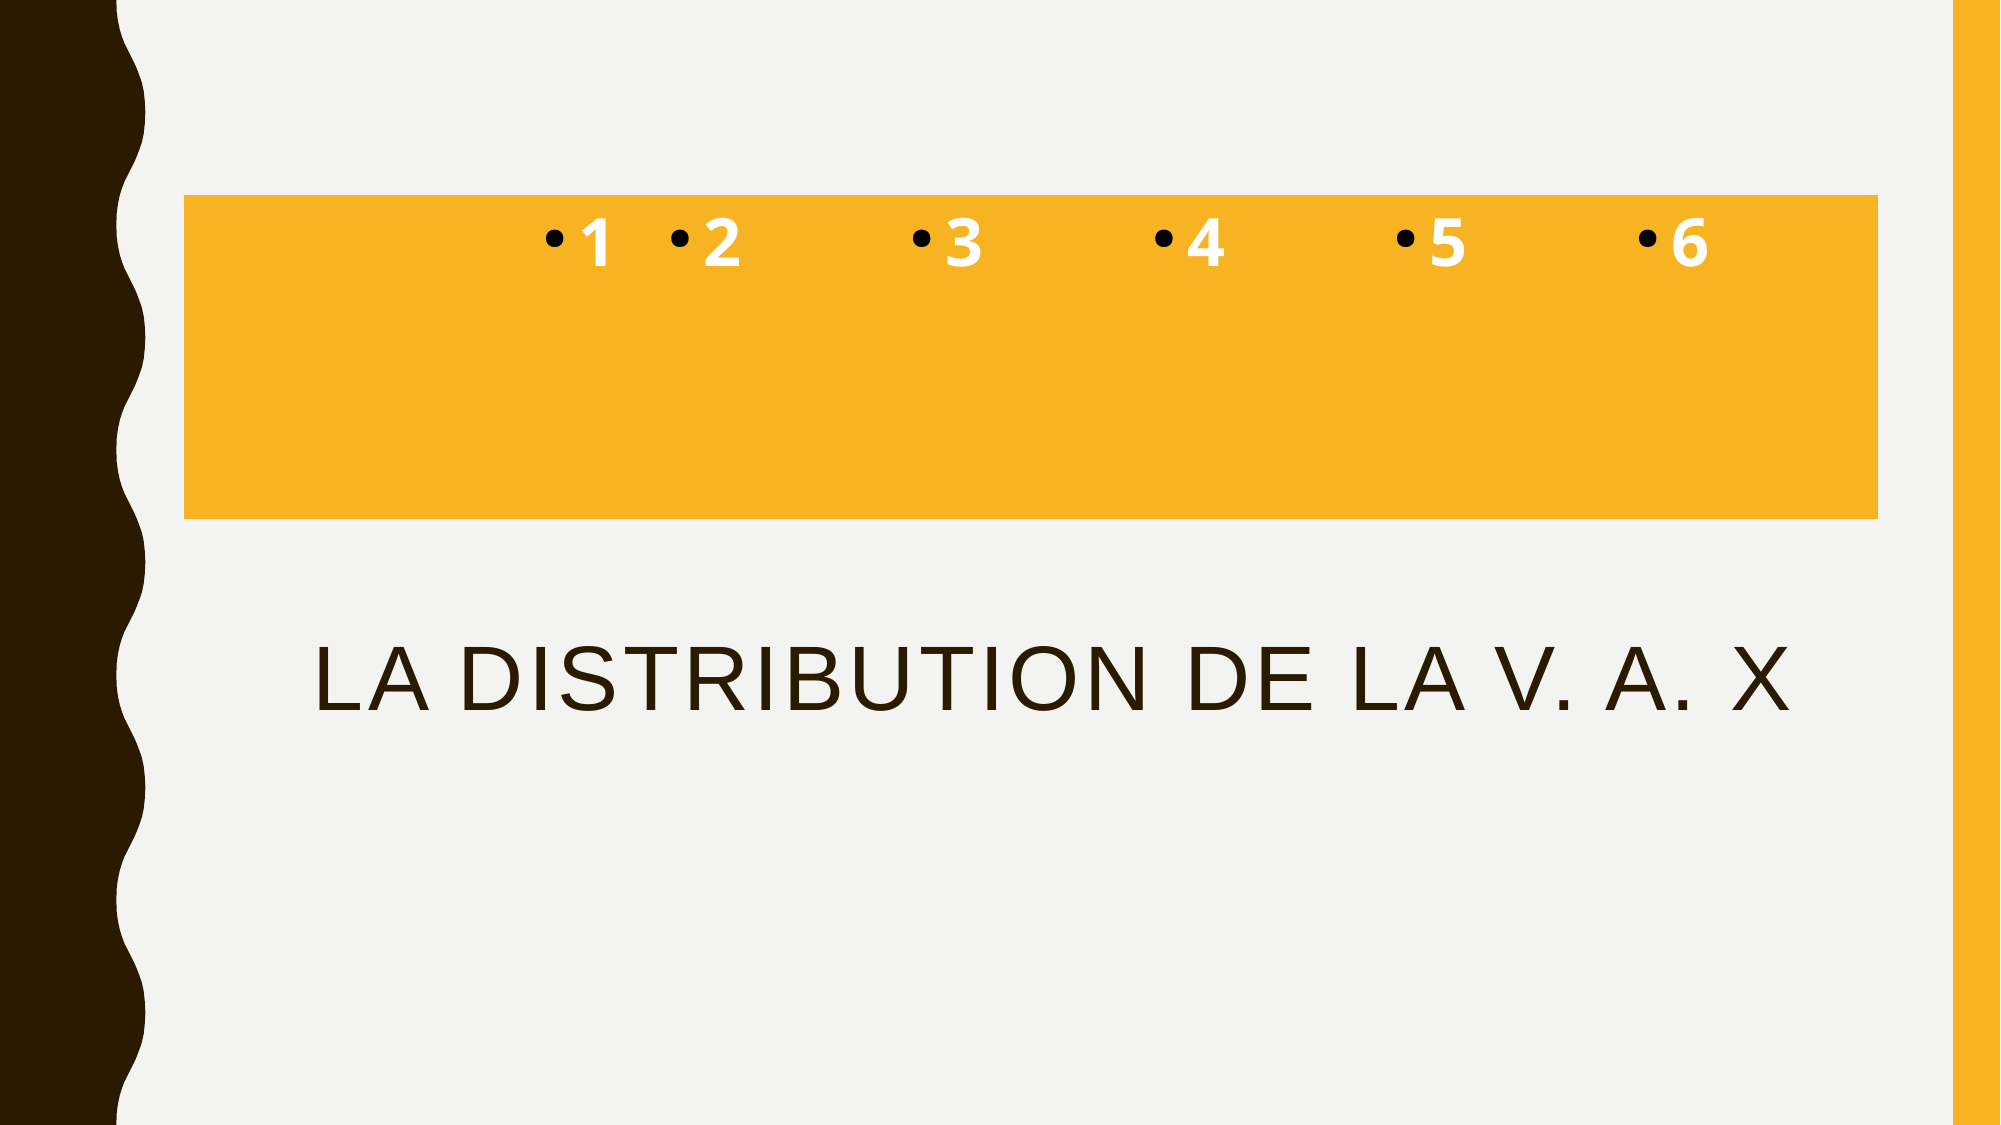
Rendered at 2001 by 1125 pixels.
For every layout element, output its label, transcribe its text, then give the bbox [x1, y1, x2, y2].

table_cell [492, 375, 668, 519]
table_cell [184, 375, 492, 519]
table_cell [1152, 375, 1394, 519]
table_header 4 [1152, 195, 1394, 375]
table_cell [910, 375, 1152, 519]
table_cell [1636, 375, 1878, 519]
table_header 5 [1394, 195, 1636, 375]
table_cell [668, 375, 910, 519]
table_header 3 [910, 195, 1152, 375]
table_header 6 [1636, 195, 1878, 375]
table_cell [1394, 375, 1636, 519]
table_header [184, 195, 492, 375]
table_header 2 [668, 195, 910, 375]
title La distribution de la V. a. X [297, 623, 1968, 869]
table_header 1 [492, 195, 668, 375]
